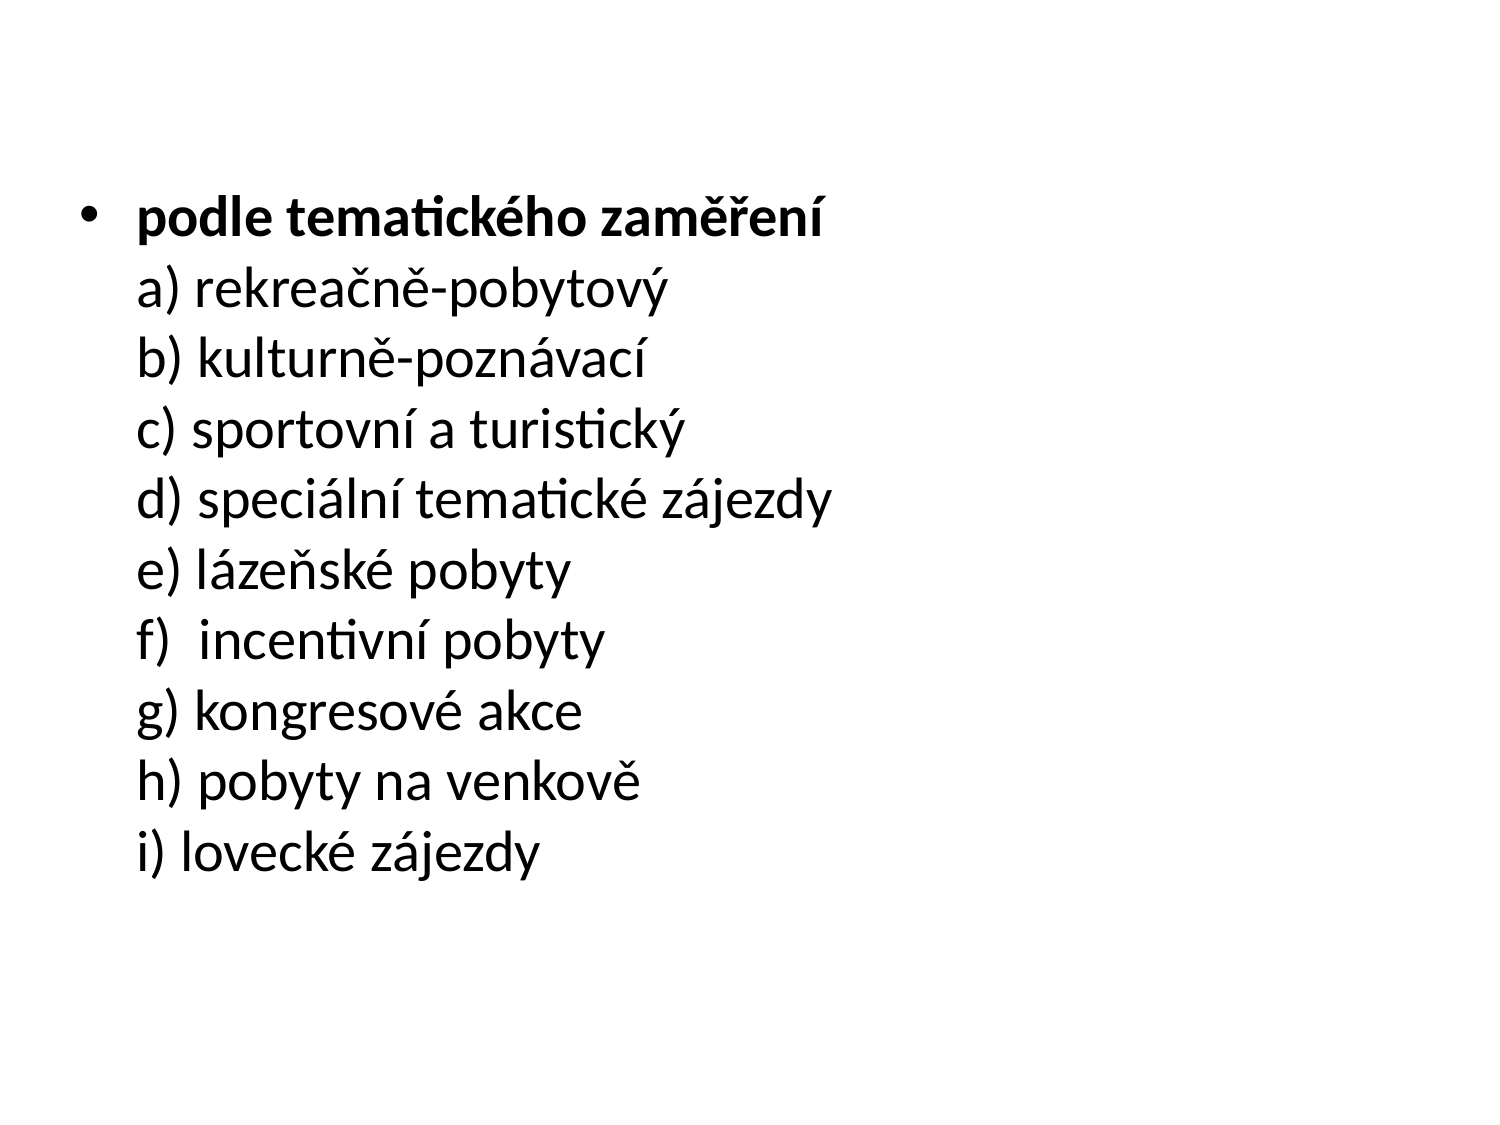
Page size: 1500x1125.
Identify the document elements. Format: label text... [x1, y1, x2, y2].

list podle tematického zaměření a) rekreačně-pobytový b) kulturně-poznávací c) sportovní a turistický d) speciální tematické zájezdy e) lázeňské pobyty f) incentivní pobyty g) kongresové akce h) pobyty na venkově i) lovecké zájezdy [64, 184, 1415, 1125]
